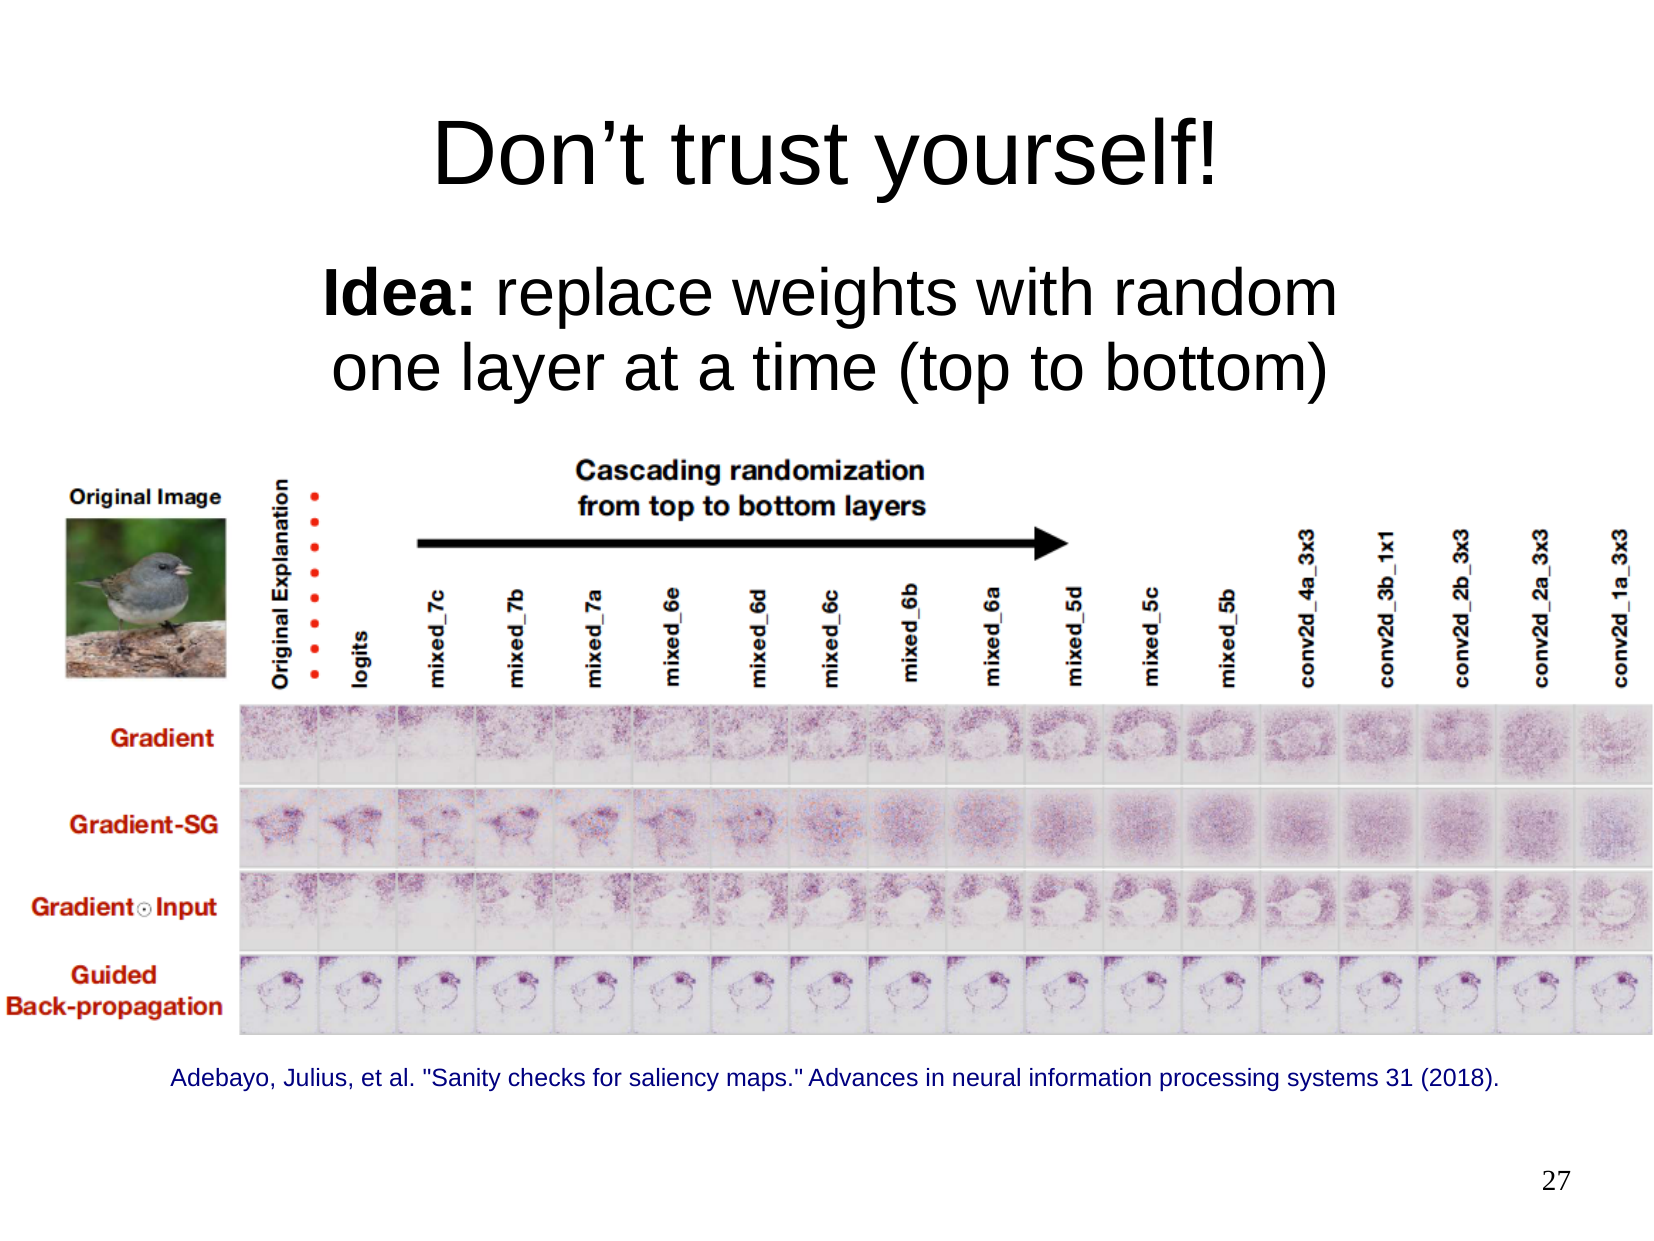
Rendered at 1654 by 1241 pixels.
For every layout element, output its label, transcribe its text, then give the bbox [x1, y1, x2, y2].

picture [0, 456, 1654, 1036]
title Don’t trust yourself! [82, 49, 1571, 180]
subtitle Idea: replace weights with random one layer at a time (top to bottom) [75, 180, 1588, 456]
text_box Adebayo, Julius, et al. "Sanity checks for saliency maps." Advances in neural information processing systems 31 (2018). [155, 1056, 1531, 1111]
